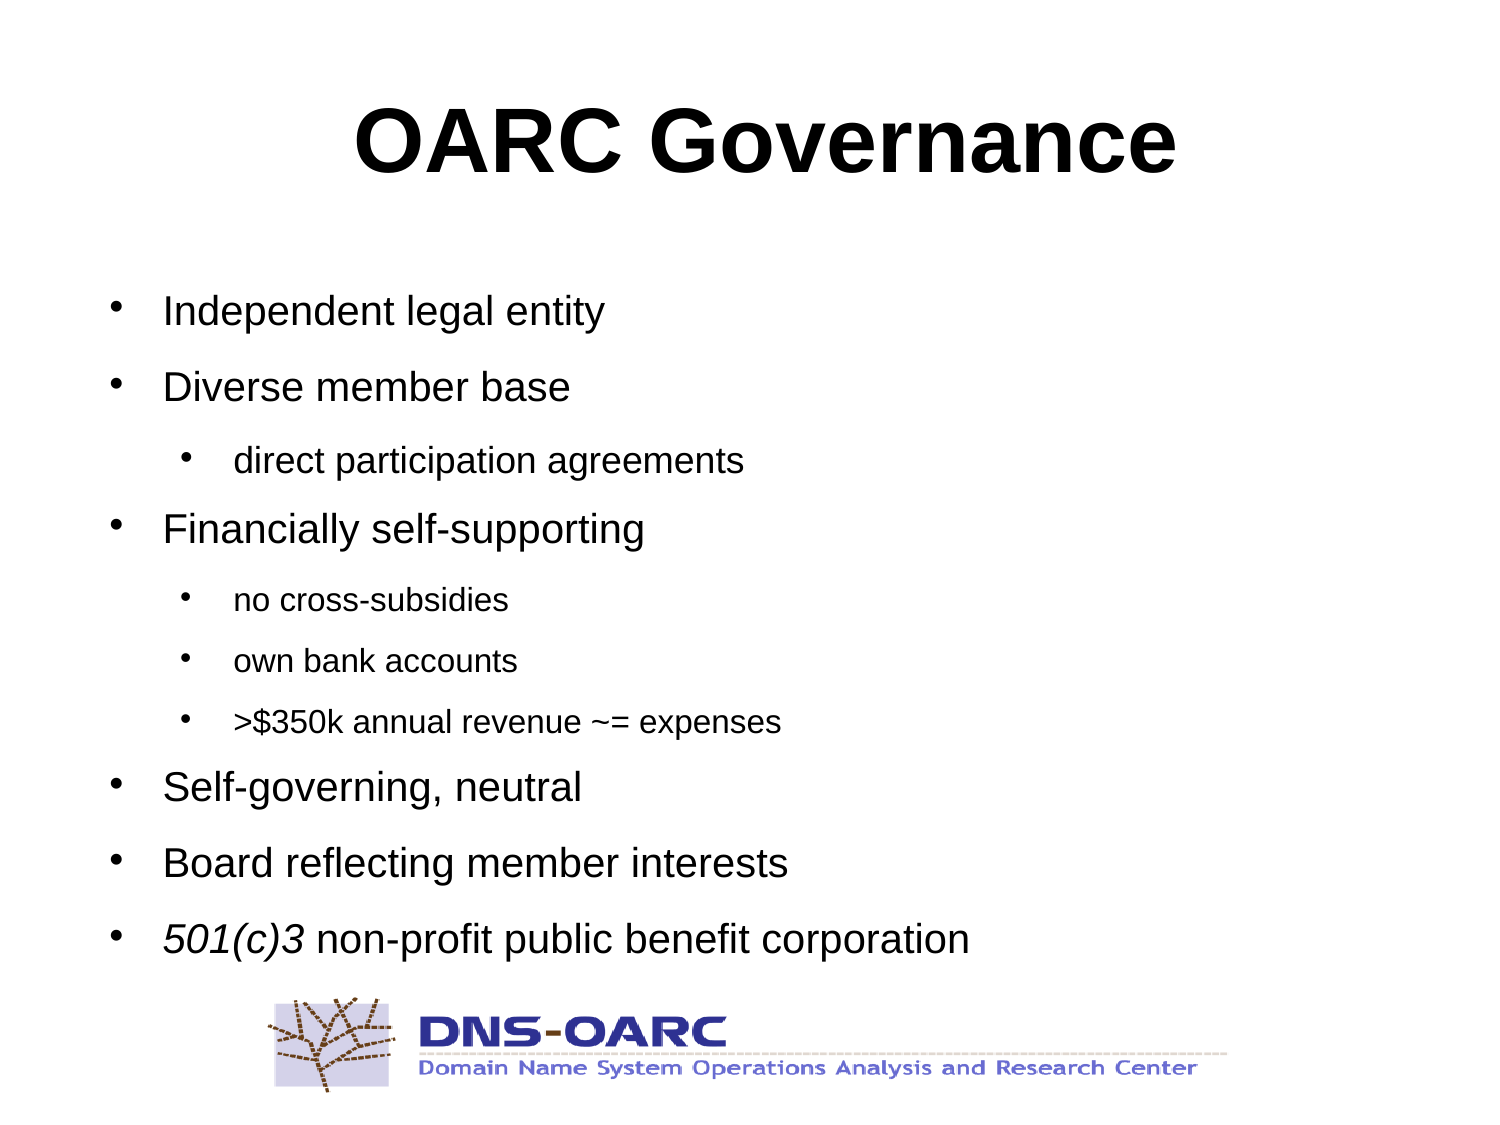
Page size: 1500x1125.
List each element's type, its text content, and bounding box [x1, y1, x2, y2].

list Independent legal entity Diverse member base direct participation agreements Financially self-supporting no cross-subsidies own bank accounts >$350k annual revenue ~= expenses Self-governing, neutral Board reflecting member interests 501(c)3 non-profit public benefit corporation [91, 283, 1406, 1051]
title OARC Governance [75, 36, 1426, 242]
picture [214, 1051, 1259, 1099]
